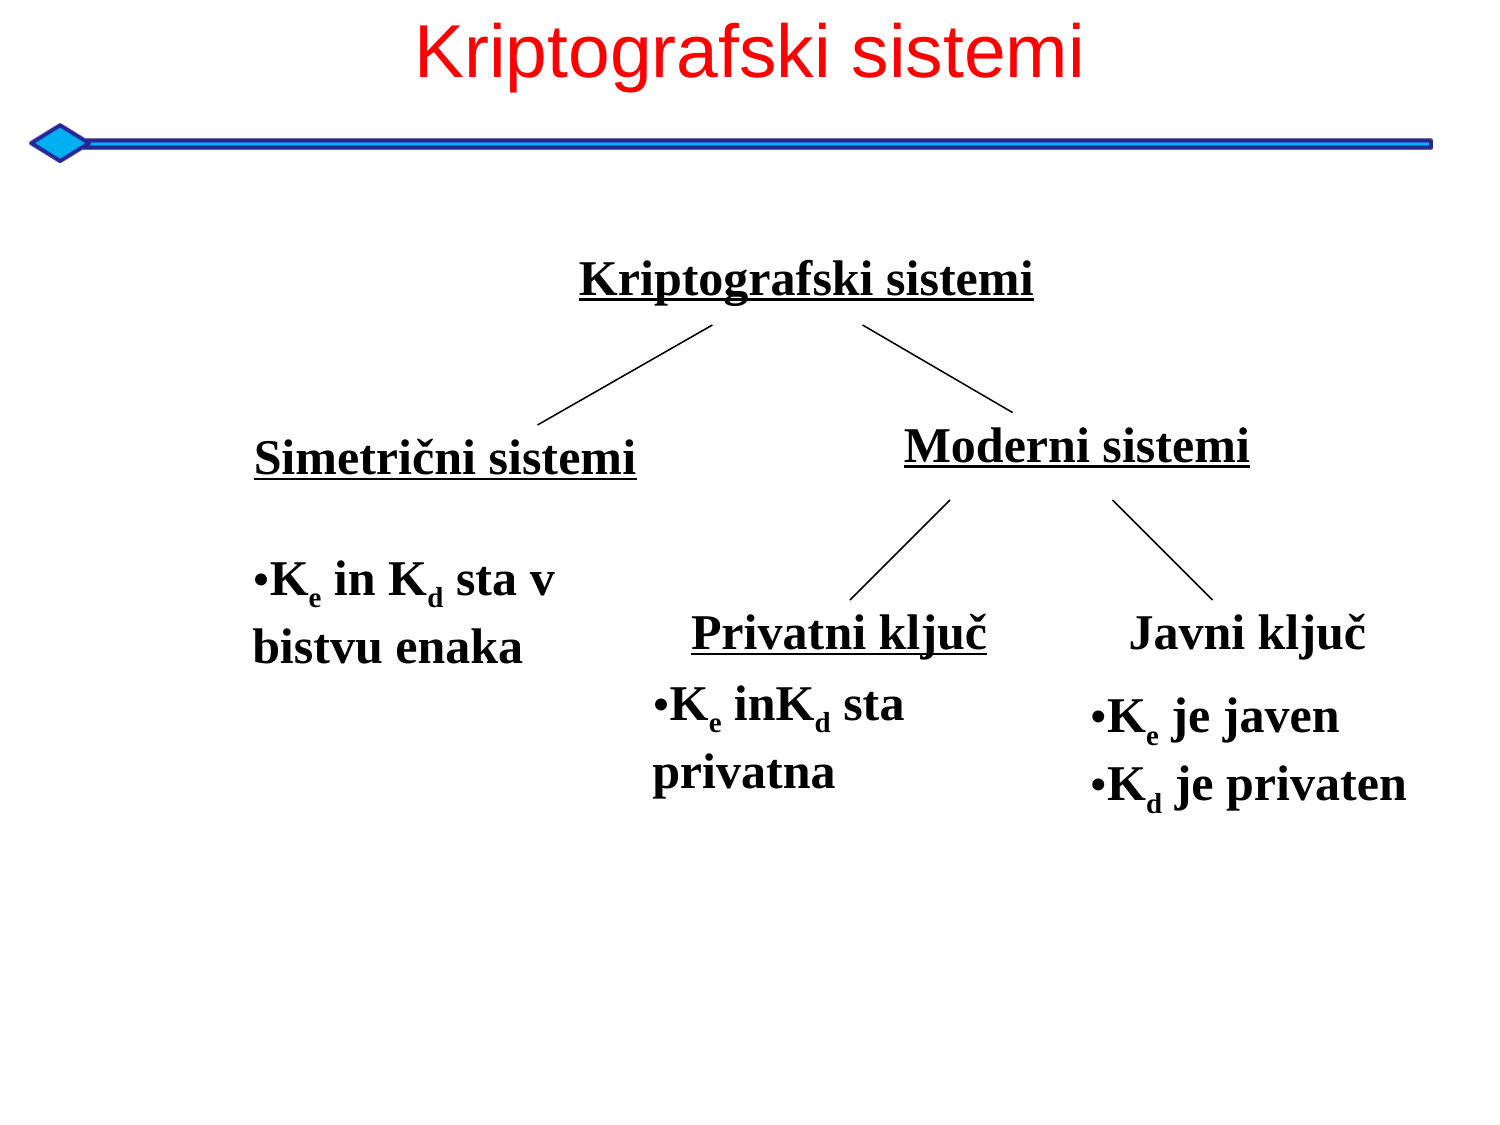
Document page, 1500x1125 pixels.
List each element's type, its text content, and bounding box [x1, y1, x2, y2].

picture [28, 122, 1434, 164]
text_box Moderni sistemi [888, 404, 1266, 480]
title Kriptografski sistemi [88, 0, 1412, 113]
text_box Privatni ključ [676, 591, 1003, 662]
text_box Javni ključ [1113, 591, 1382, 668]
text_box Ke inKd sta privatna [637, 662, 1003, 807]
text_box Kriptografski sistemi [564, 237, 1050, 313]
text_box Ke je javen Kd je privaten [1074, 674, 1441, 827]
text_box Ke in Kd sta v bistvu enaka [237, 537, 603, 682]
text_box Simetrični sistemi [238, 416, 652, 493]
